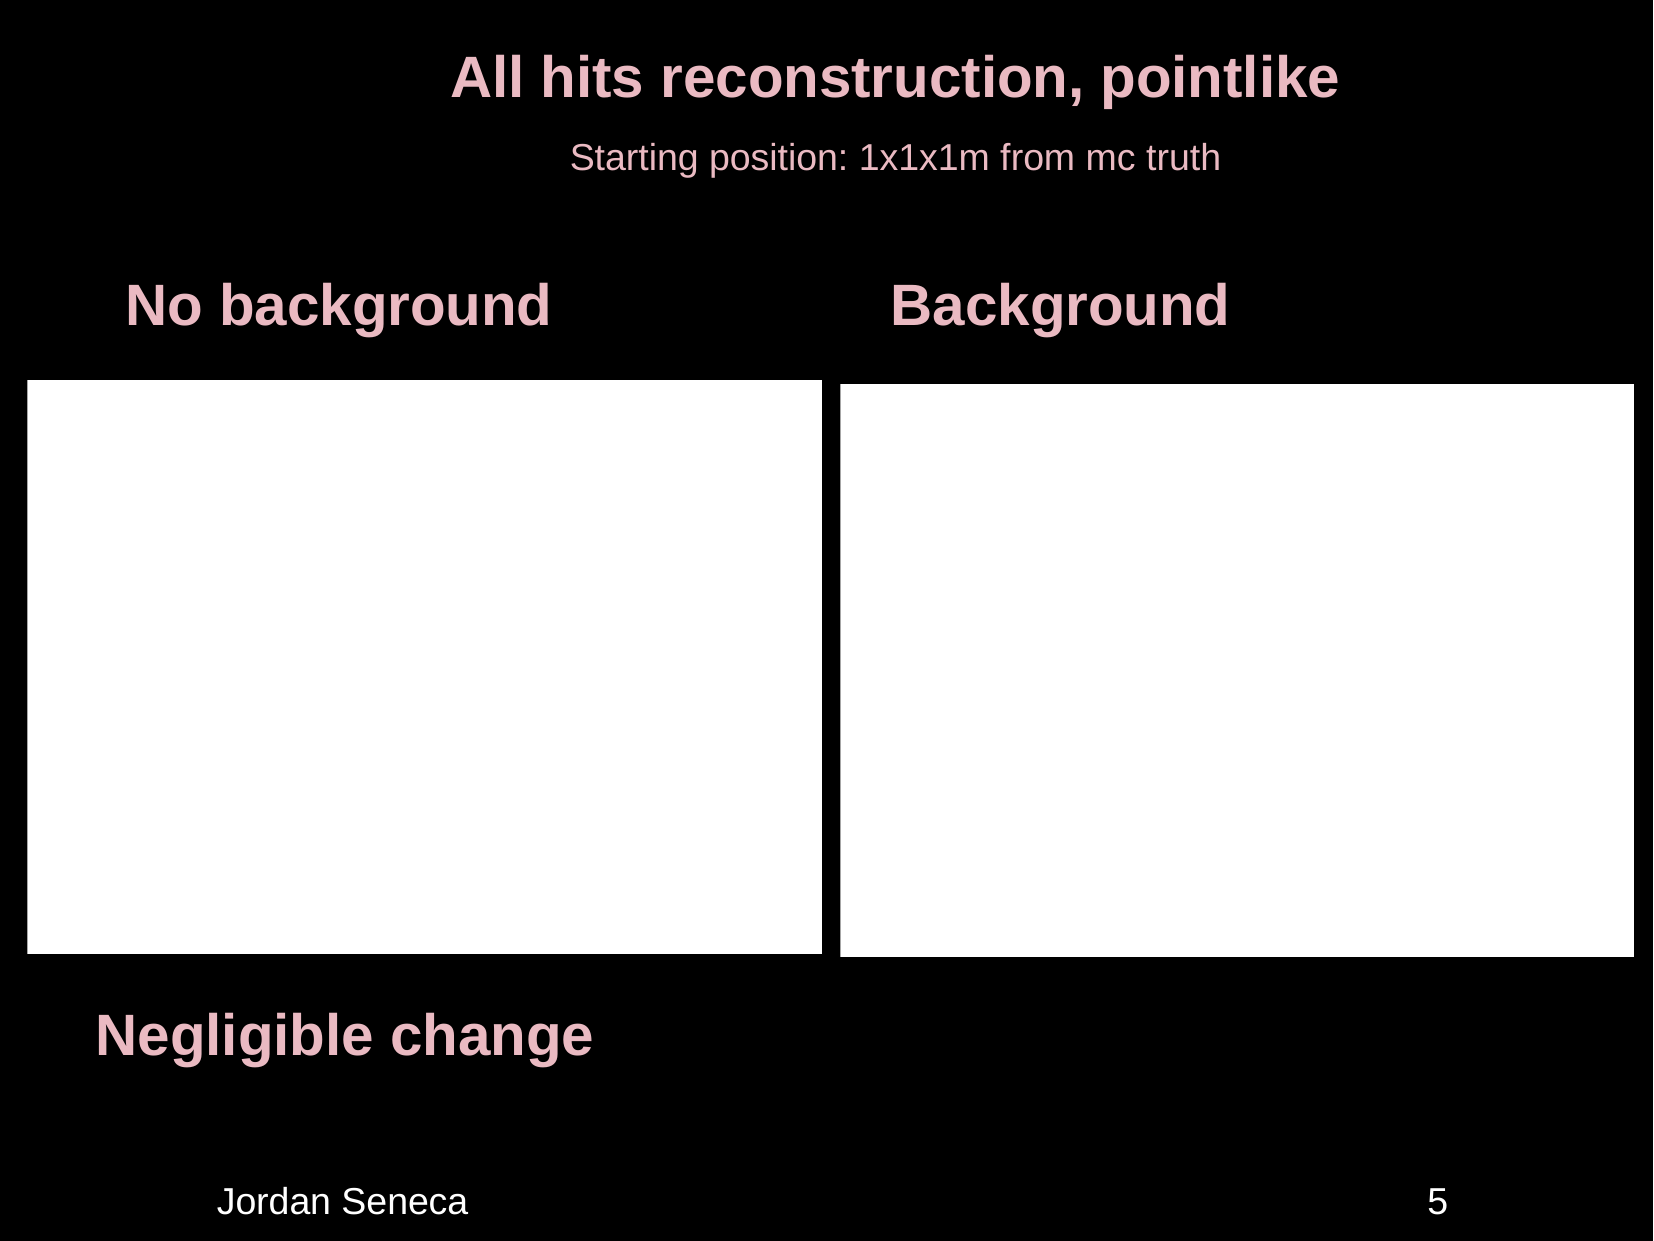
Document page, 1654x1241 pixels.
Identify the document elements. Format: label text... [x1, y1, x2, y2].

text_box No background [75, 260, 840, 346]
picture [27, 379, 823, 955]
text_box Negligible change [45, 990, 1606, 1075]
text_box Background [840, 260, 1654, 346]
text_box All hits reconstruction, pointlike Starting position: 1x1x1m from mc truth [270, 31, 1486, 186]
picture [840, 384, 1634, 958]
